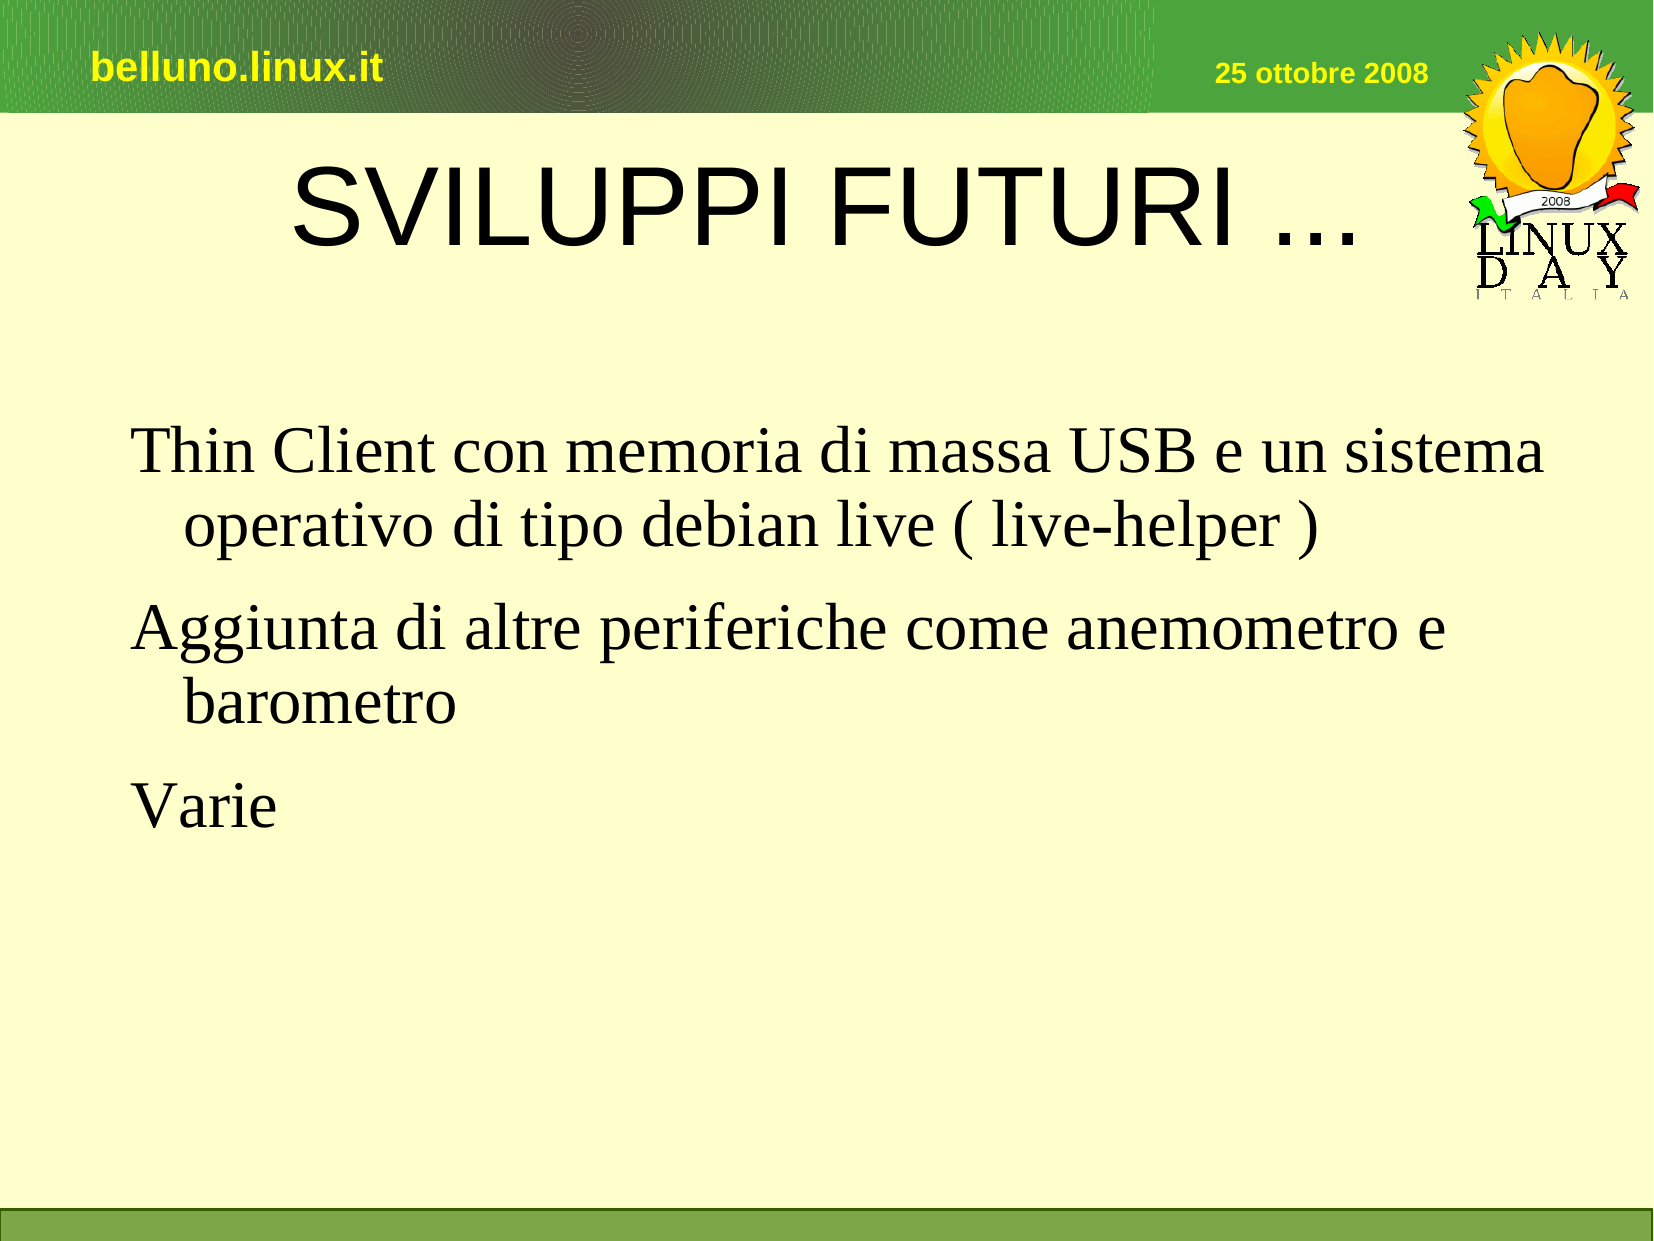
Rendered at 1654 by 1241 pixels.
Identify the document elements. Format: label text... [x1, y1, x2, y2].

title SVILUPPI FUTURI ... [121, 102, 1533, 311]
list Thin Client con memoria di massa USB e un sistema operativo di tipo debian live ( live-helper ) Aggiunta di altre periferiche come anemometro e barometro Varie [112, 412, 1604, 1013]
picture [1462, 29, 1641, 300]
